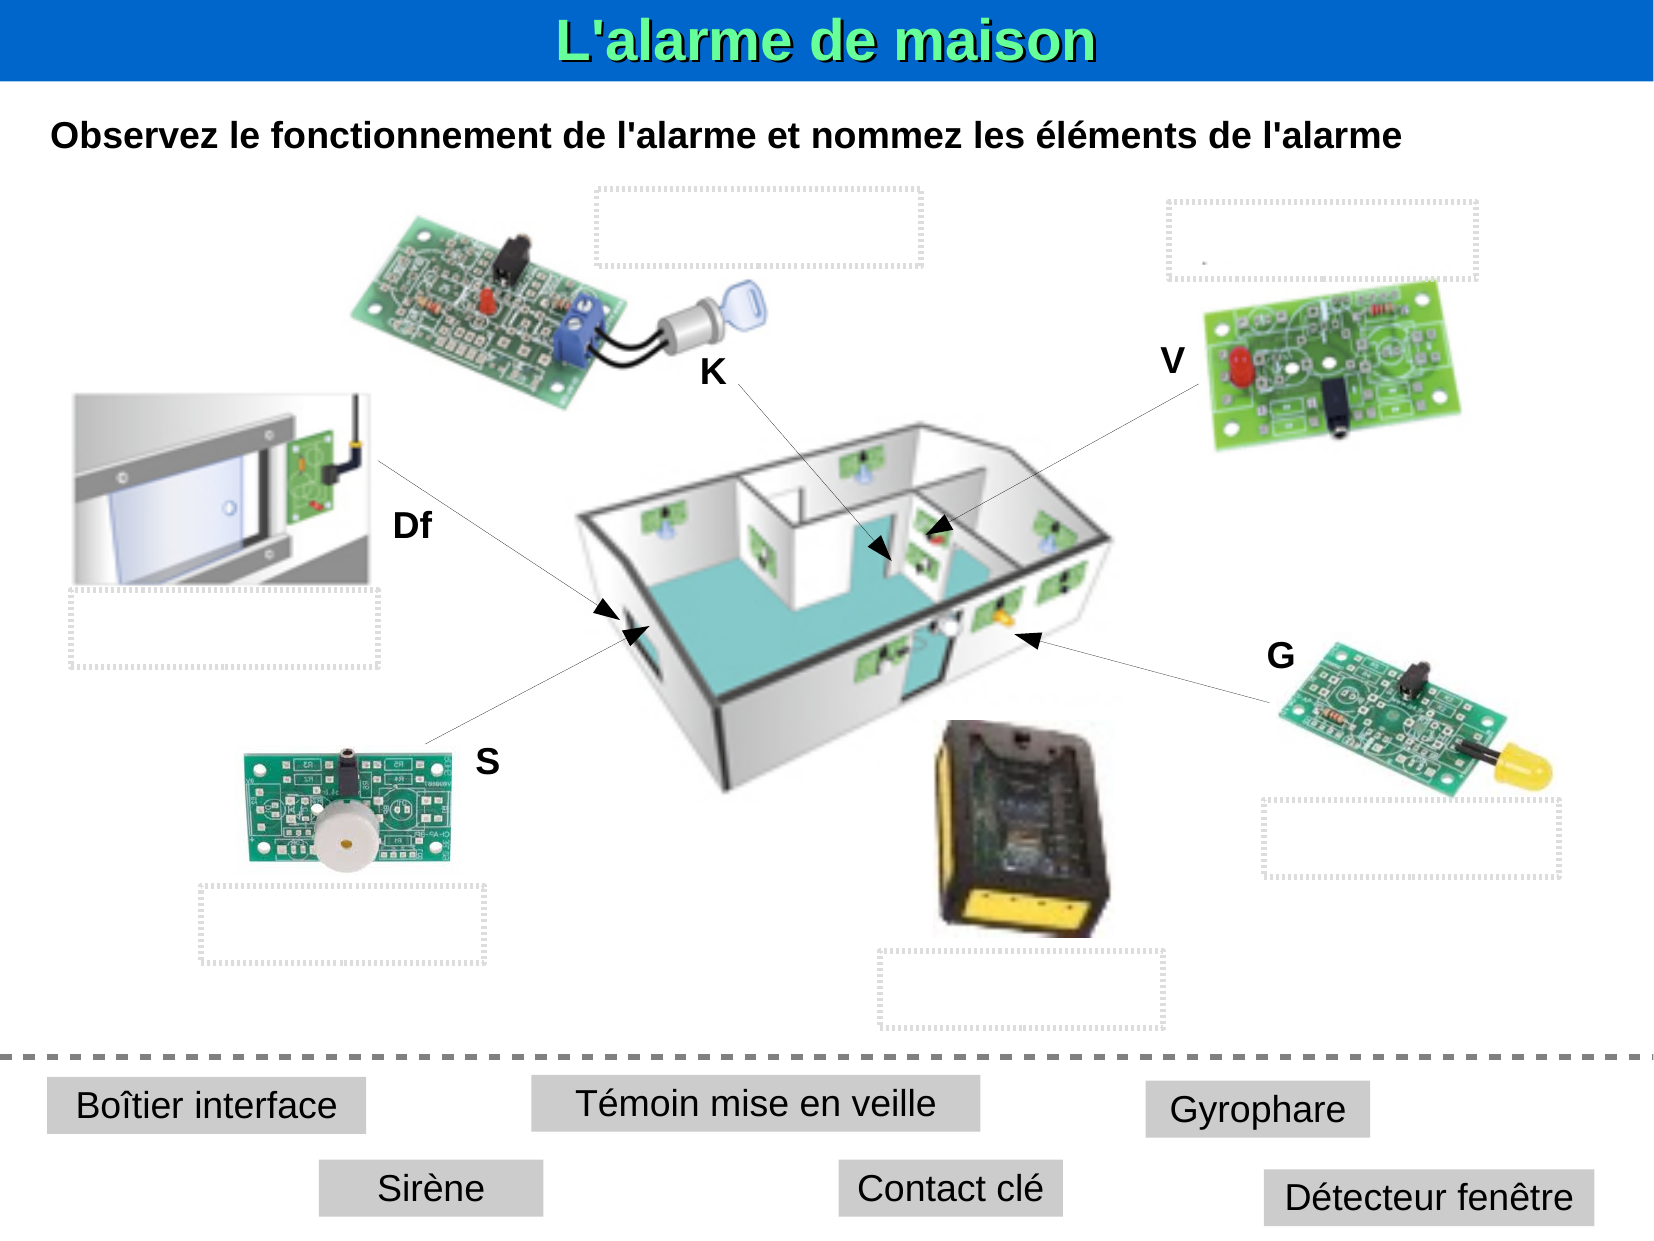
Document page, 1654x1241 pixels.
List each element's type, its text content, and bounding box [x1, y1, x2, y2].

text_box [549, 188, 922, 266]
text_box [1169, 202, 1477, 301]
text_box G [1251, 626, 1347, 709]
text_box [200, 885, 485, 963]
text_box Sirène [318, 1159, 544, 1217]
picture [1198, 280, 1471, 464]
text_box Détecteur fenêtre [1263, 1169, 1595, 1227]
text_box [70, 590, 378, 668]
text_box [879, 950, 1164, 1028]
text_box Gyrophare [1145, 1080, 1371, 1138]
picture [235, 745, 461, 875]
text_box Observez le fonctionnement de l'alarme et nommez les éléments de l'alarme [35, 107, 1548, 166]
text_box Df [377, 497, 473, 556]
picture [1276, 631, 1560, 799]
text_box V [1145, 331, 1241, 390]
text_box K [685, 343, 742, 414]
text_box Témoin mise en veille [531, 1074, 981, 1132]
text_box L'alarme de maison [0, 0, 1654, 82]
text_box [1263, 799, 1560, 877]
text_box Boîtier interface [47, 1076, 367, 1134]
text_box S [460, 733, 556, 792]
picture [70, 209, 1123, 938]
text_box Contact clé [838, 1159, 1063, 1217]
